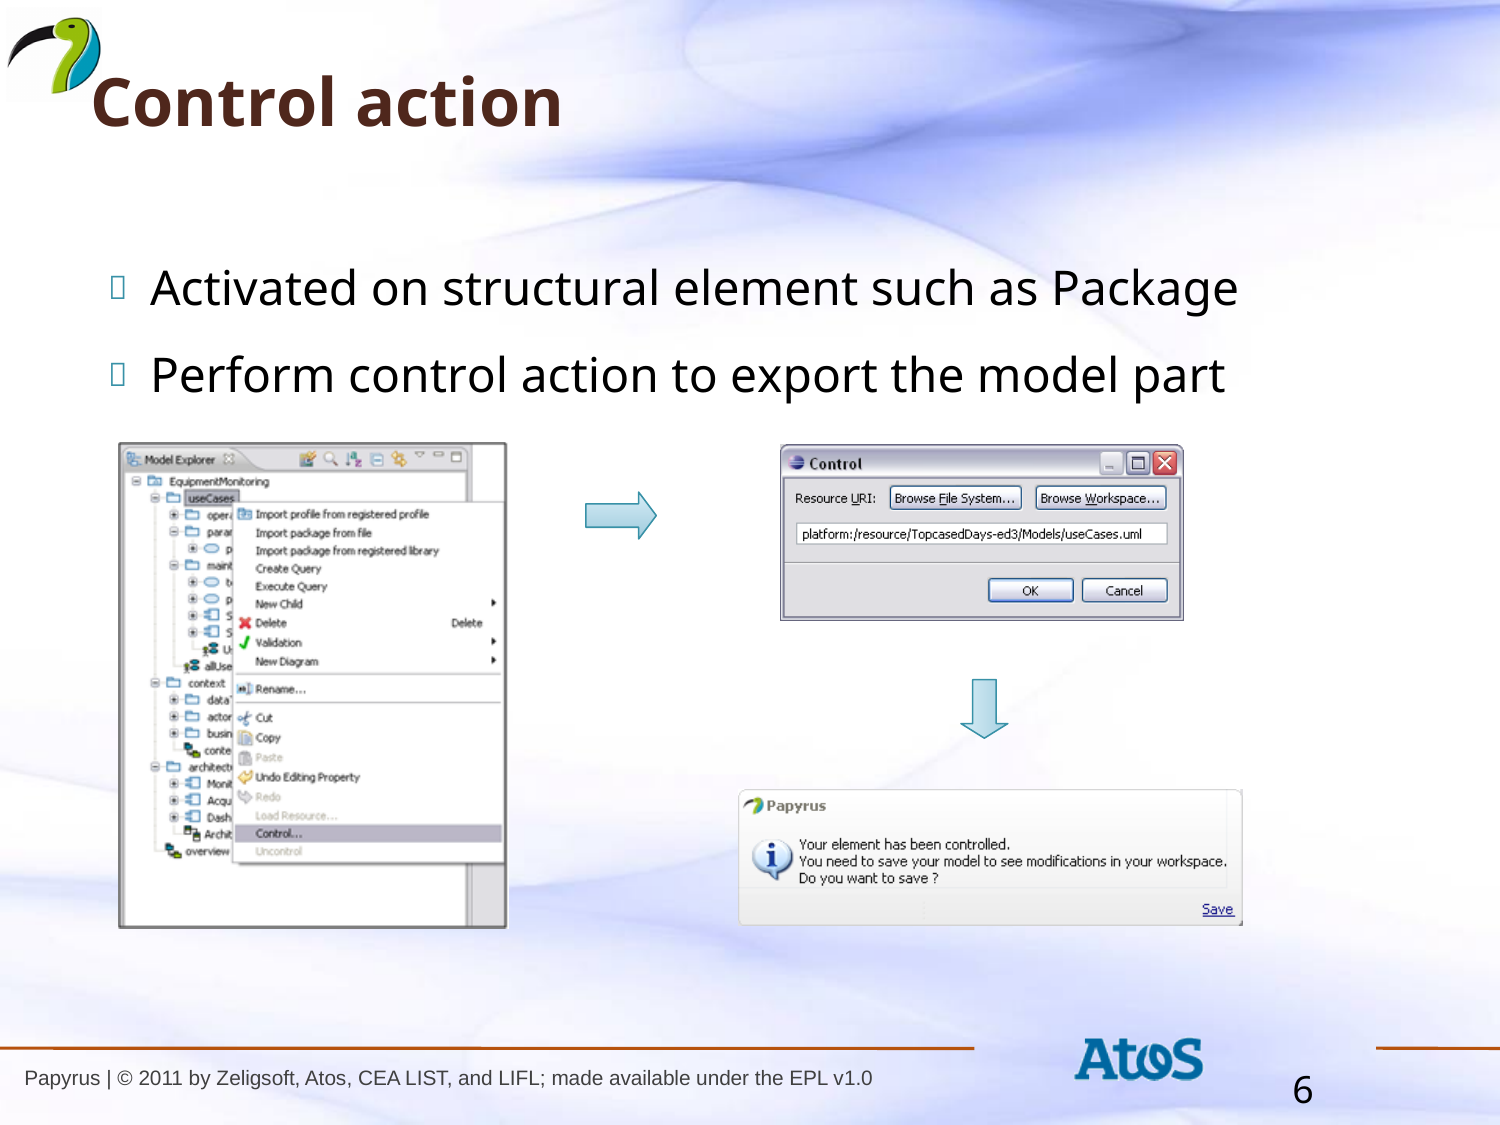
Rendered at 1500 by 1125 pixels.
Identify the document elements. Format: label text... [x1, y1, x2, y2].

text_box [585, 492, 657, 539]
list Activated on structural element such as Package Perform control action to export the model part [75, 243, 1425, 986]
text_box [960, 679, 1008, 739]
title Control action [75, 45, 1425, 233]
slide_number <numéro> [1277, 1051, 1338, 1112]
picture [0, 0, 1500, 1125]
